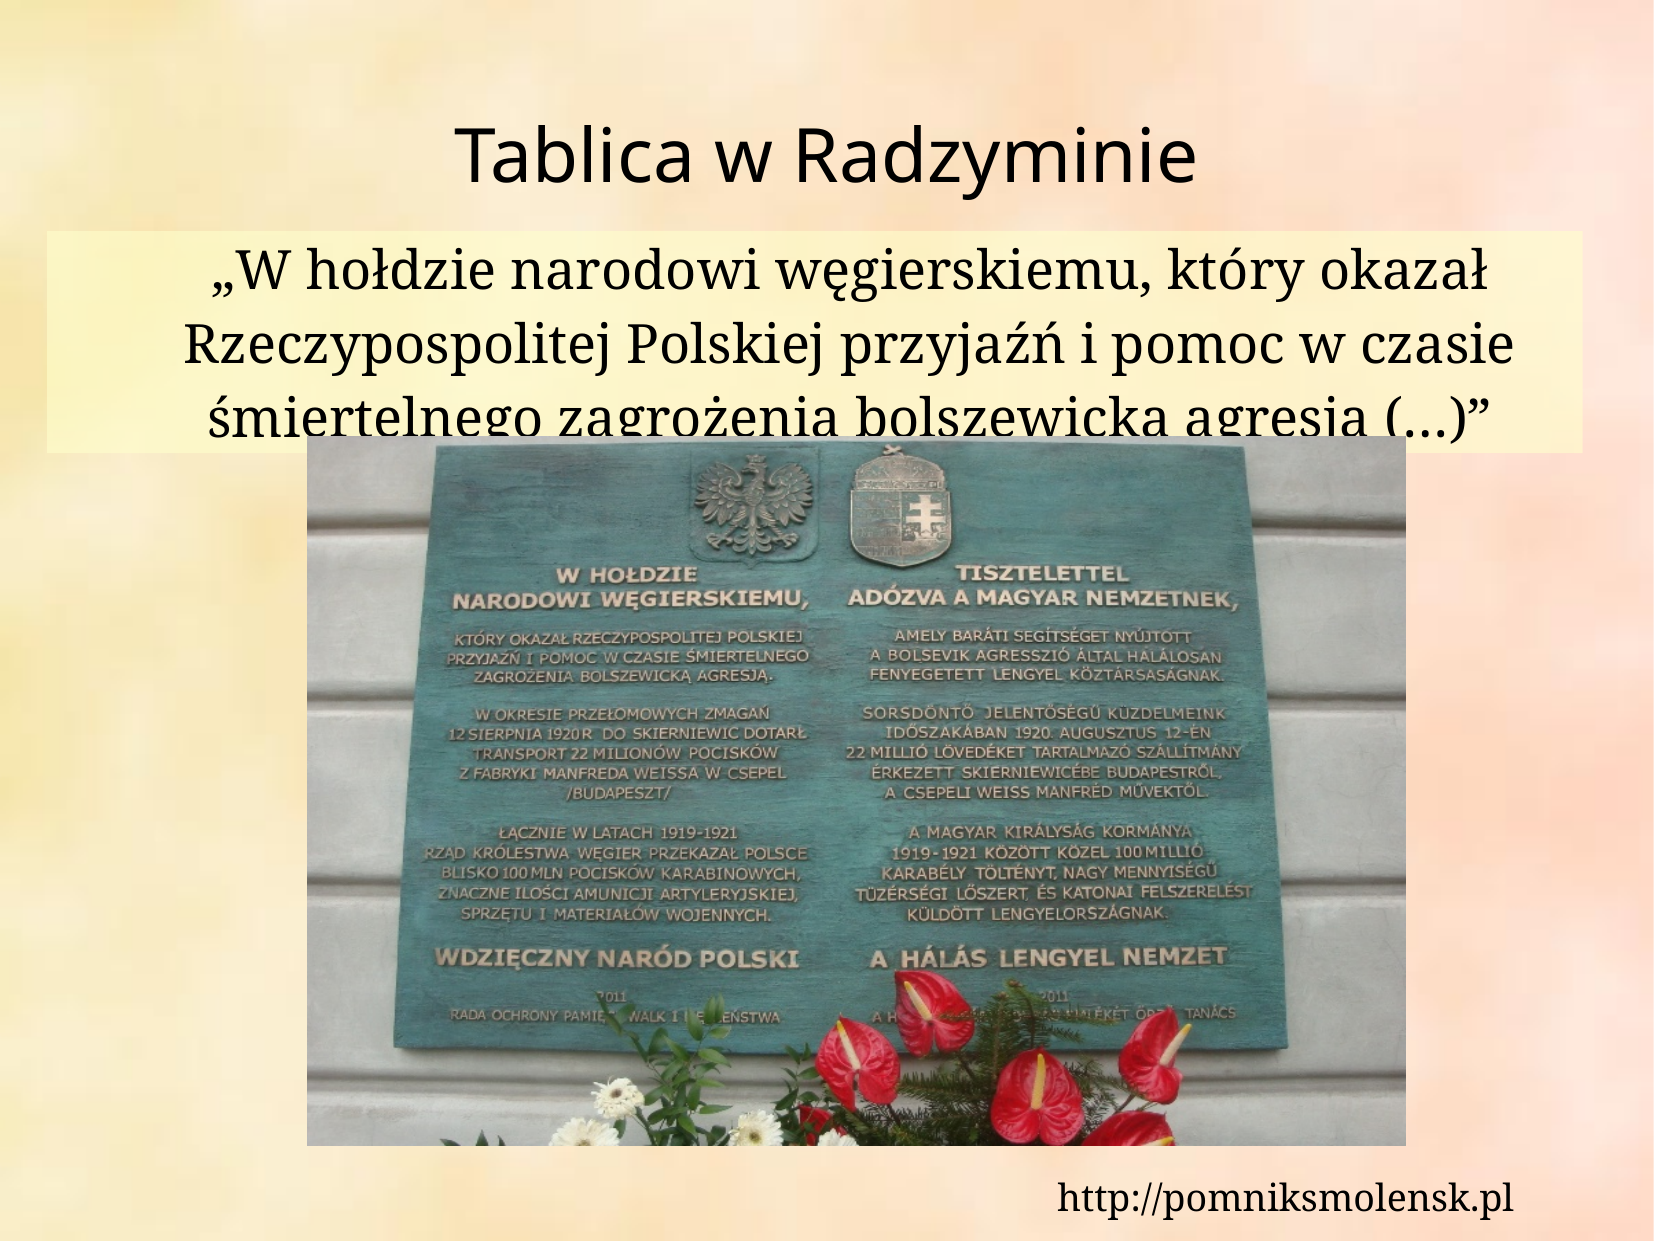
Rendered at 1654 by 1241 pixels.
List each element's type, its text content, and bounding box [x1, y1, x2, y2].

list http://pomniksmolensk.pl [986, 1171, 1571, 1229]
title Tablica w Radzyminie [82, 49, 1571, 231]
picture [0, 0, 1654, 1241]
list „W hołdzie narodowi węgierskiemu, który okazał Rzeczypospolitej Polskiej przyjaźń i pomoc w czasie śmiertelnego zagrożenia bolszewicką agresją (…)” [47, 231, 1583, 438]
